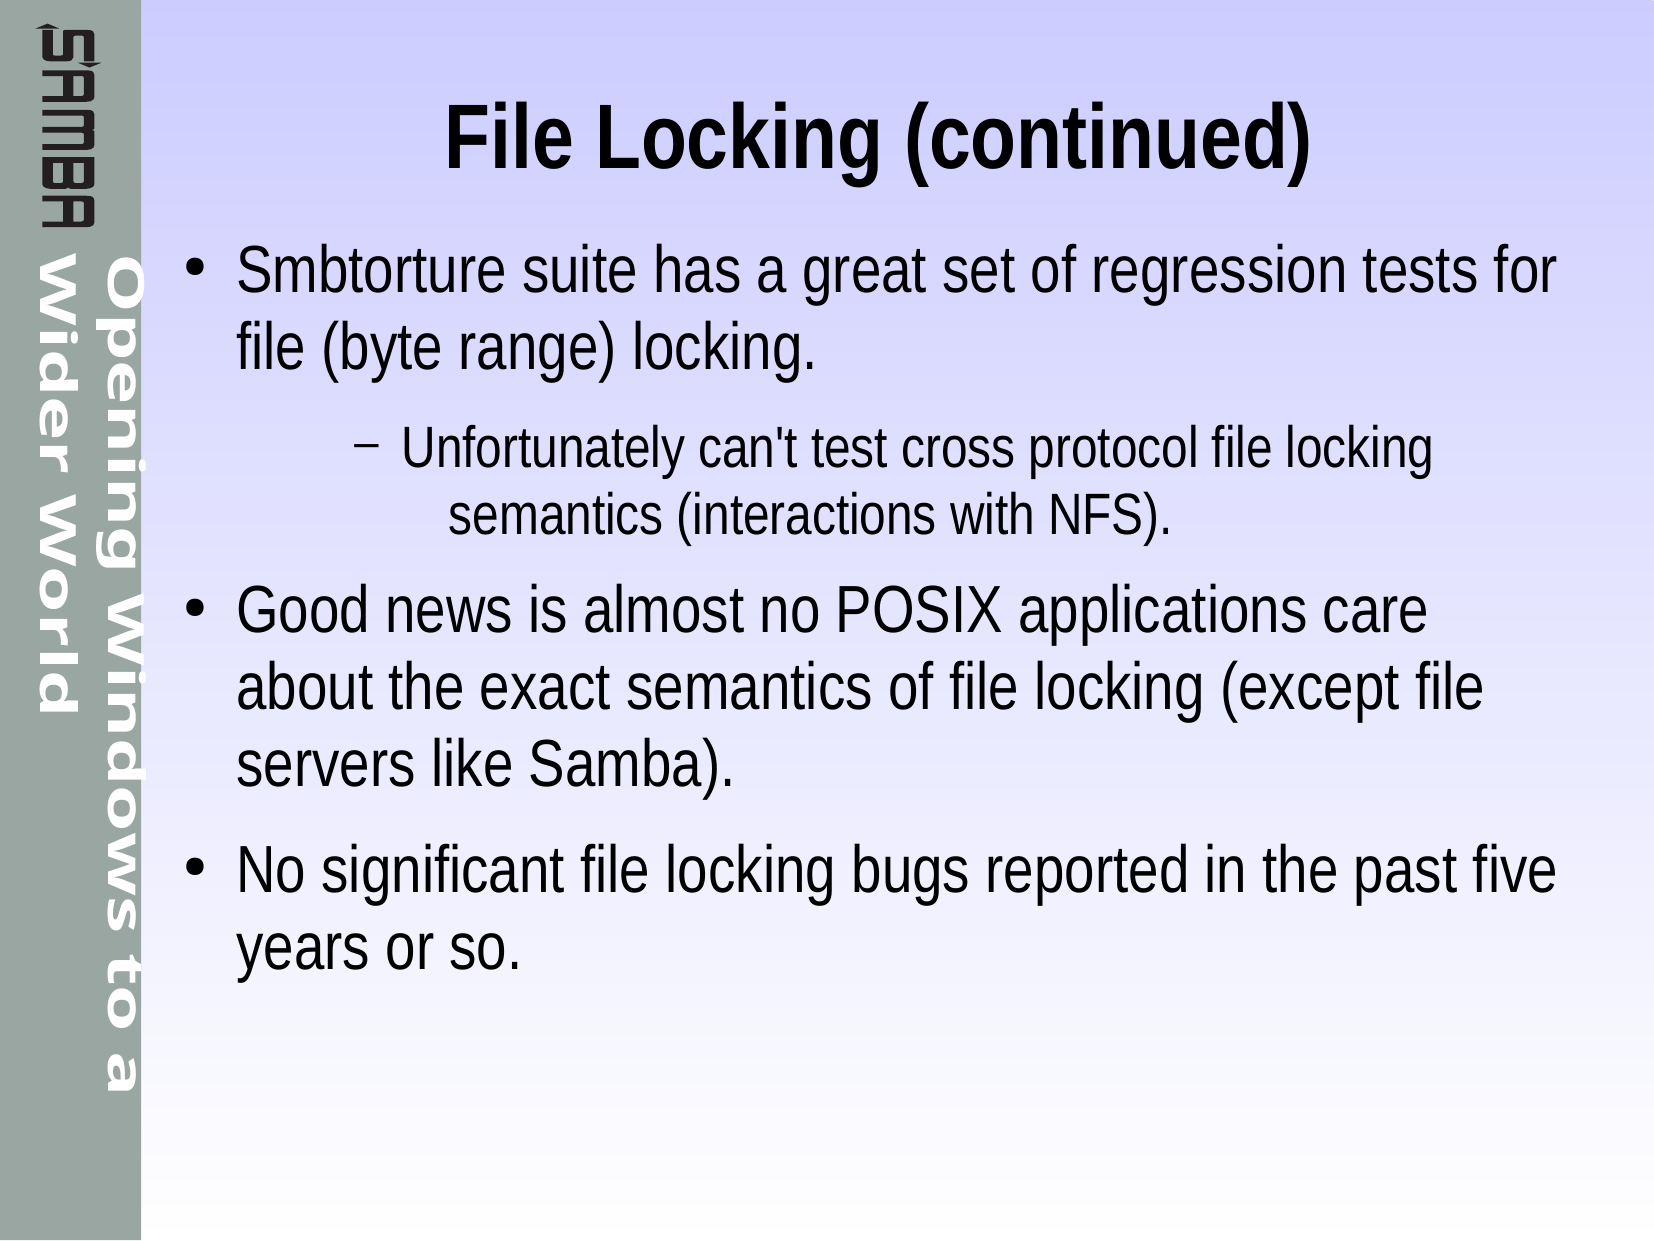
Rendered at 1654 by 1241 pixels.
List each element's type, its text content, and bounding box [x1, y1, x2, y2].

title File Locking (continued) [173, 31, 1586, 239]
list Smbtorture suite has a great set of regression tests for file (byte range) locking. Unfortunately can't test cross protocol file locking semantics (interactions with NFS). Good news is almost no POSIX applications care about the exact semantics of file locking (except file servers like Samba). No significant file locking bugs reported in the past five years or so. [165, 230, 1578, 1217]
